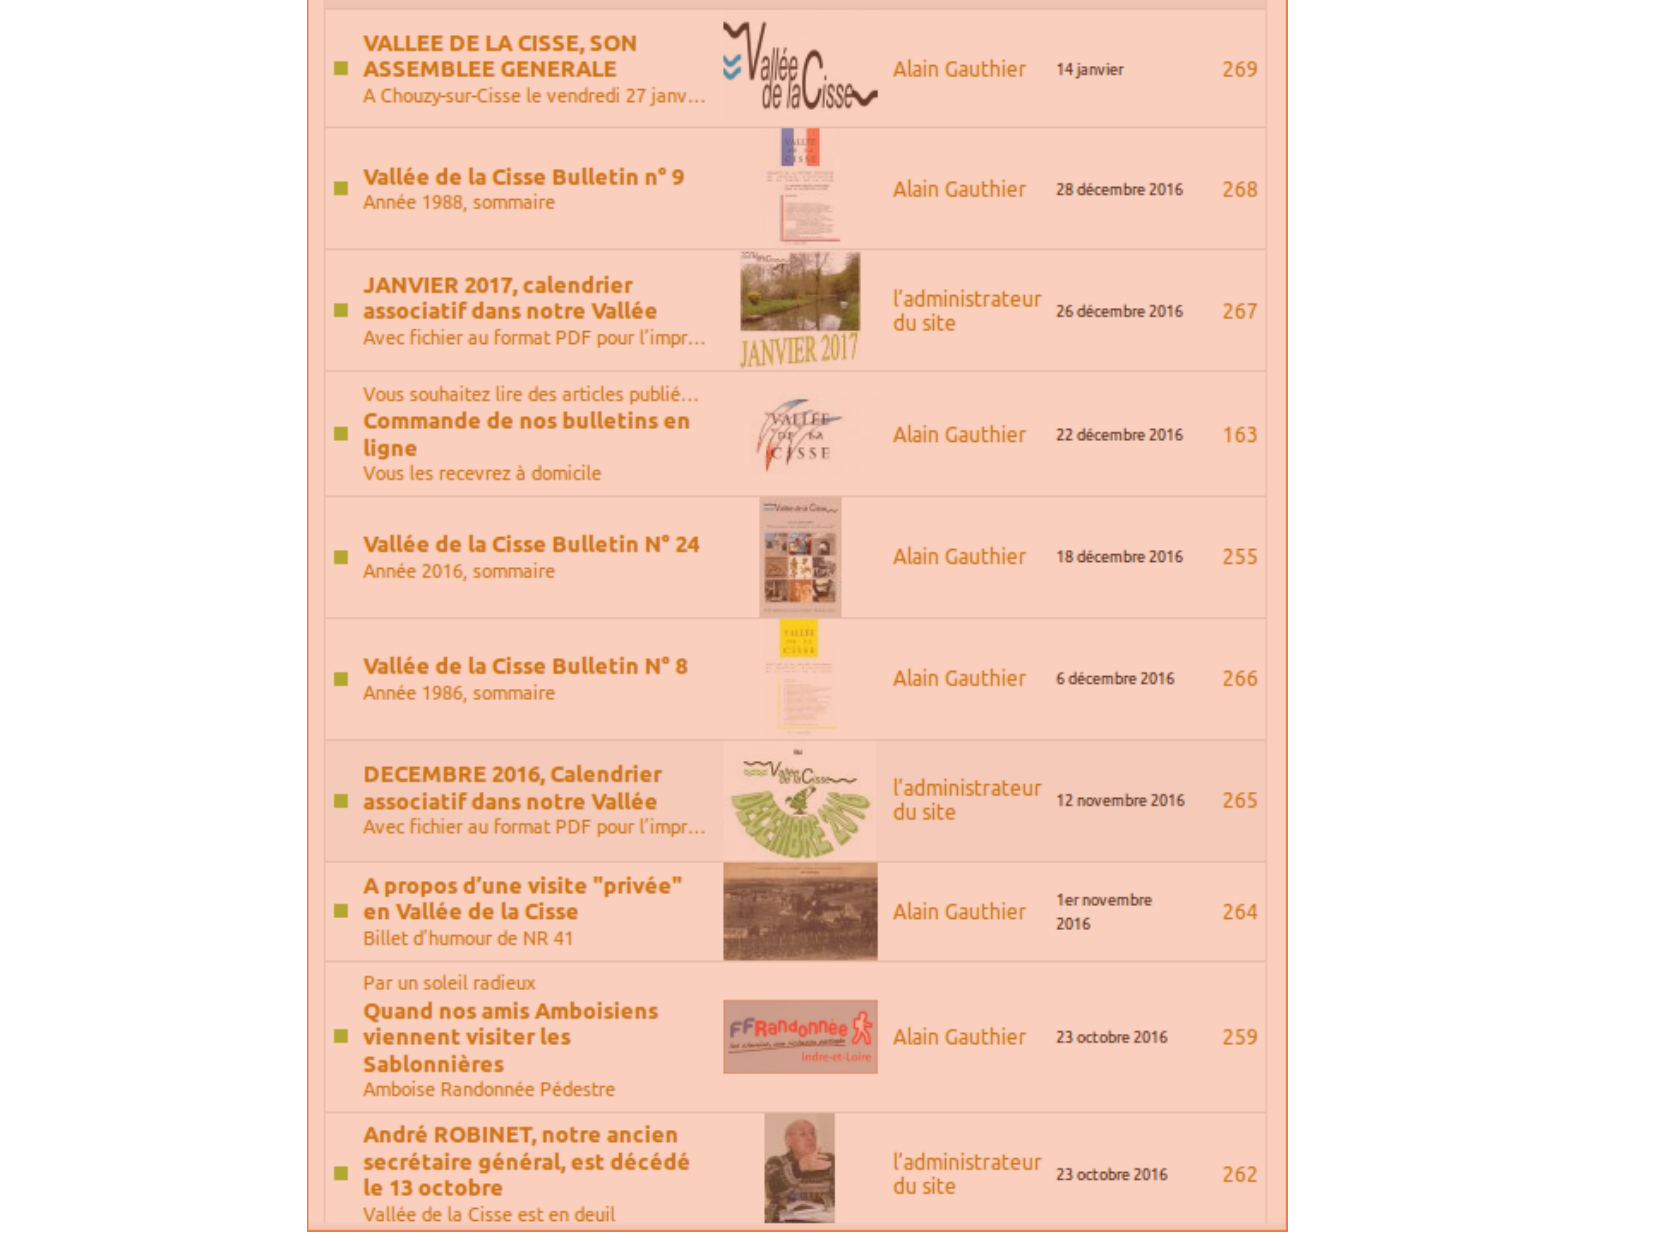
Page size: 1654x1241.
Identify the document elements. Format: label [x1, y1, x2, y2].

picture [307, 0, 1288, 1232]
